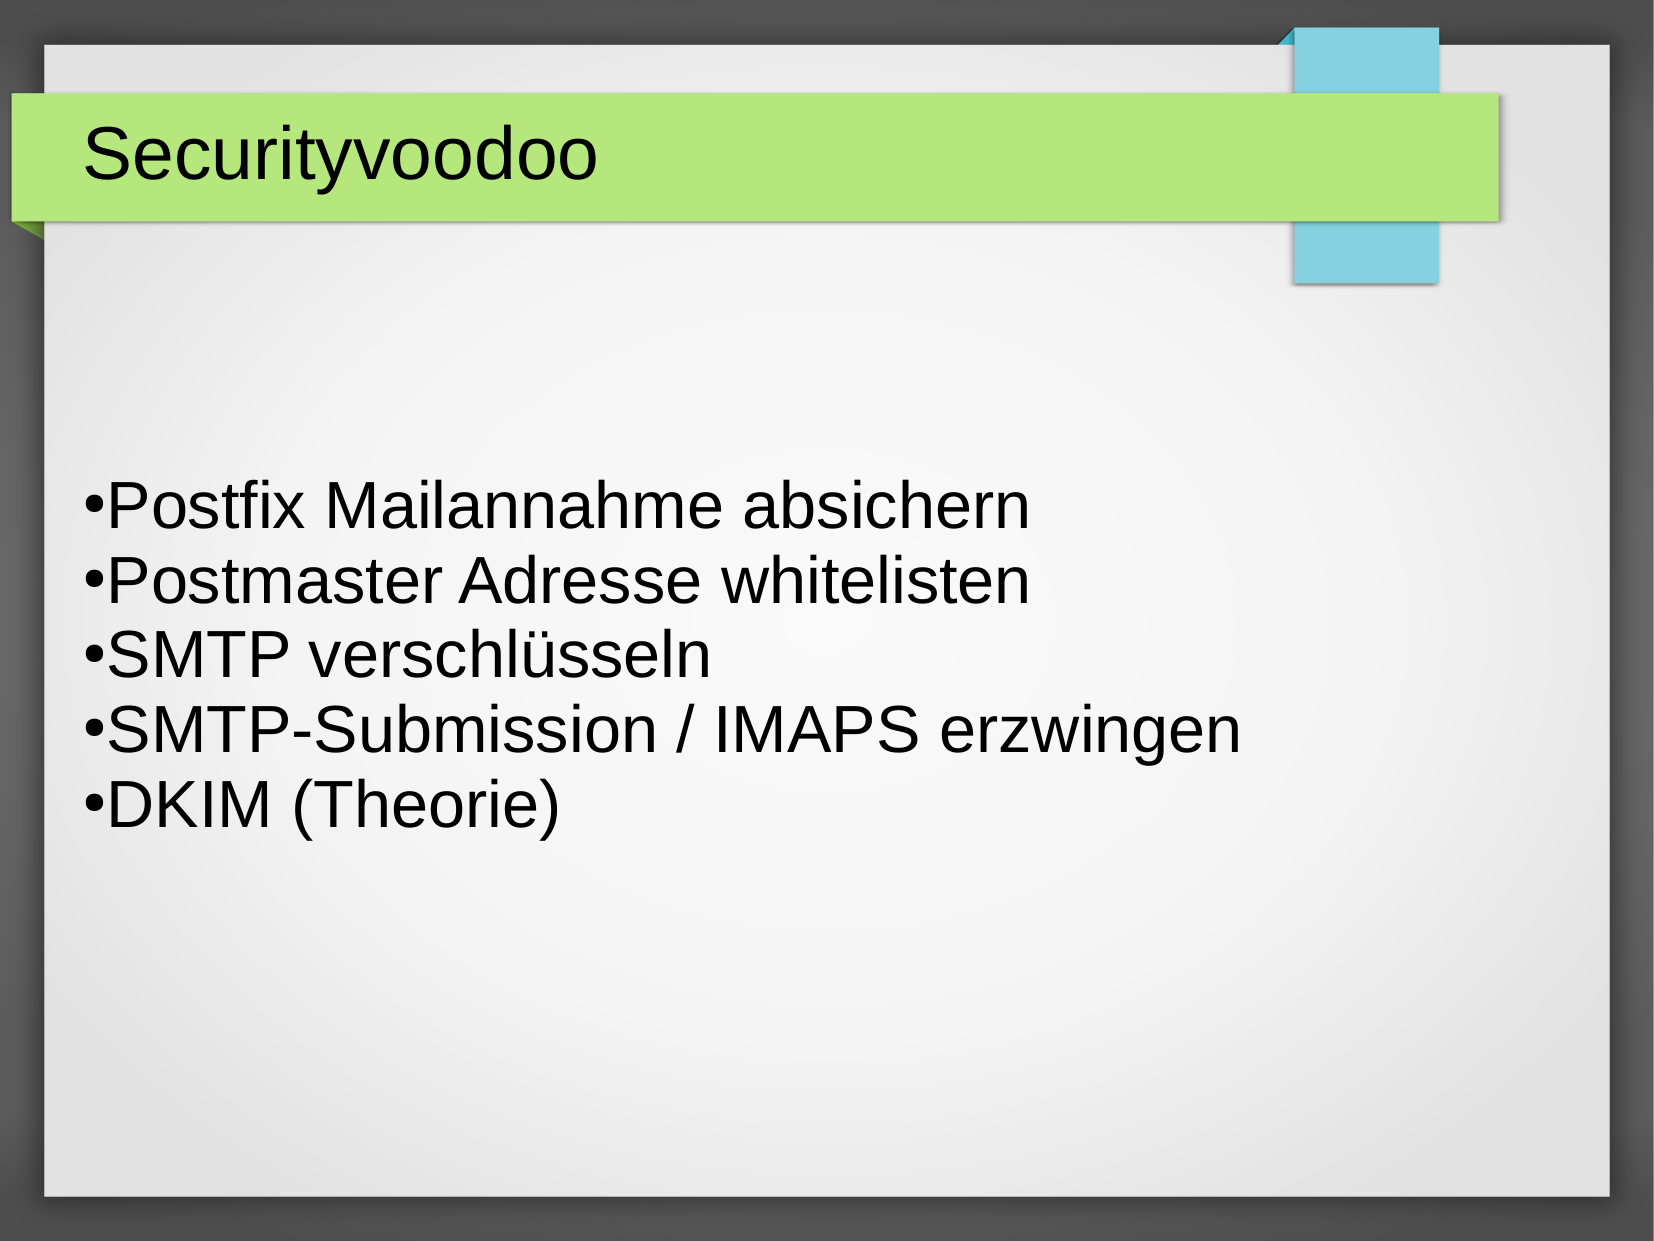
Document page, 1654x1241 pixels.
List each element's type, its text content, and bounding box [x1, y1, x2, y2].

title Securityvoodoo [82, 94, 1264, 213]
subtitle Postfix Mailannahme absichern Postmaster Adresse whitelisten SMTP verschlüsseln SMTP-Submission / IMAPS erzwingen DKIM (Theorie) [82, 295, 1571, 1015]
picture [0, 0, 1654, 1241]
